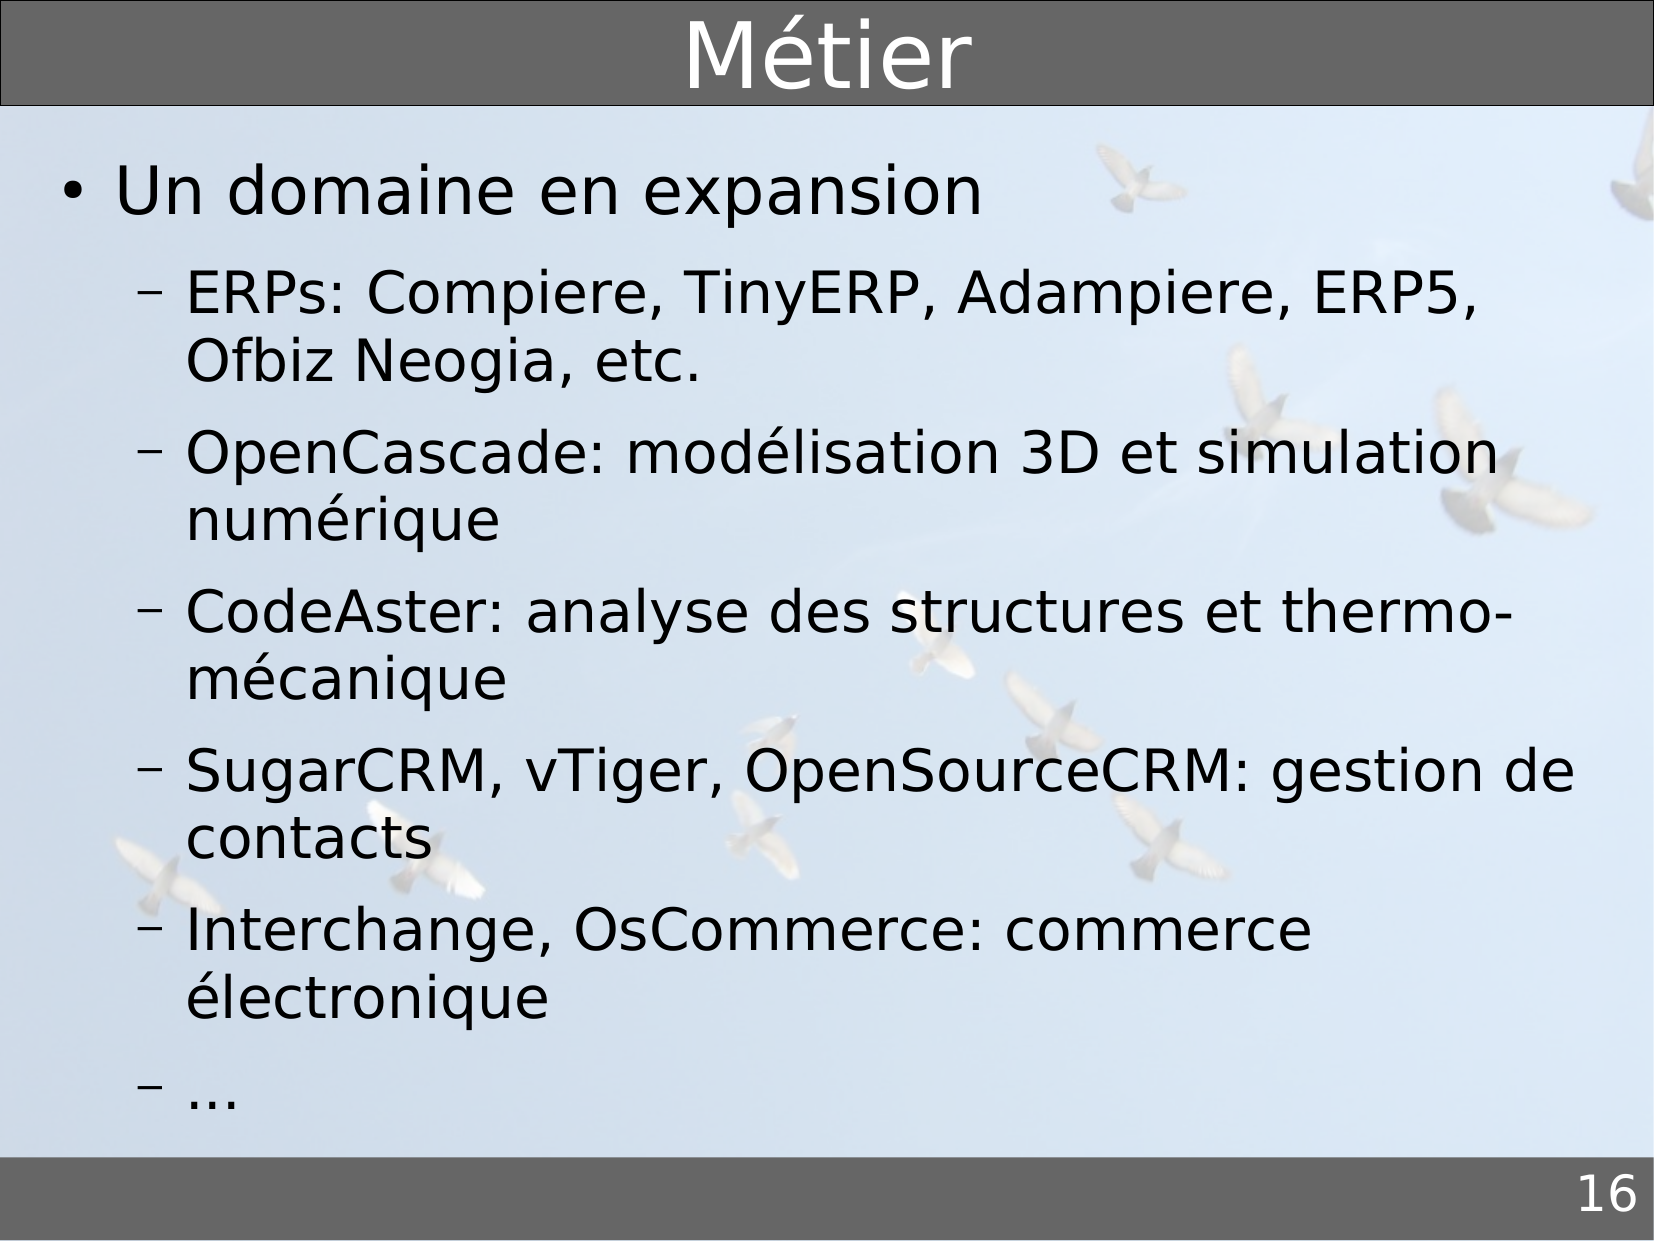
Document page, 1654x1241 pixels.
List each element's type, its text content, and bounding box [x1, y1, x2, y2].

list Un domaine en expansion ERPs: Compiere, TinyERP, Adampiere, ERP5, Ofbiz Neogia, etc. OpenCascade: modélisation 3D et simulation numérique CodeAster: analyse des structures et thermo-mécanique SugarCRM, vTiger, OpenSourceCRM: gestion de contacts Interchange, OsCommerce: commerce électronique ... [43, 152, 1612, 1124]
title Métier [0, 2, 1654, 110]
